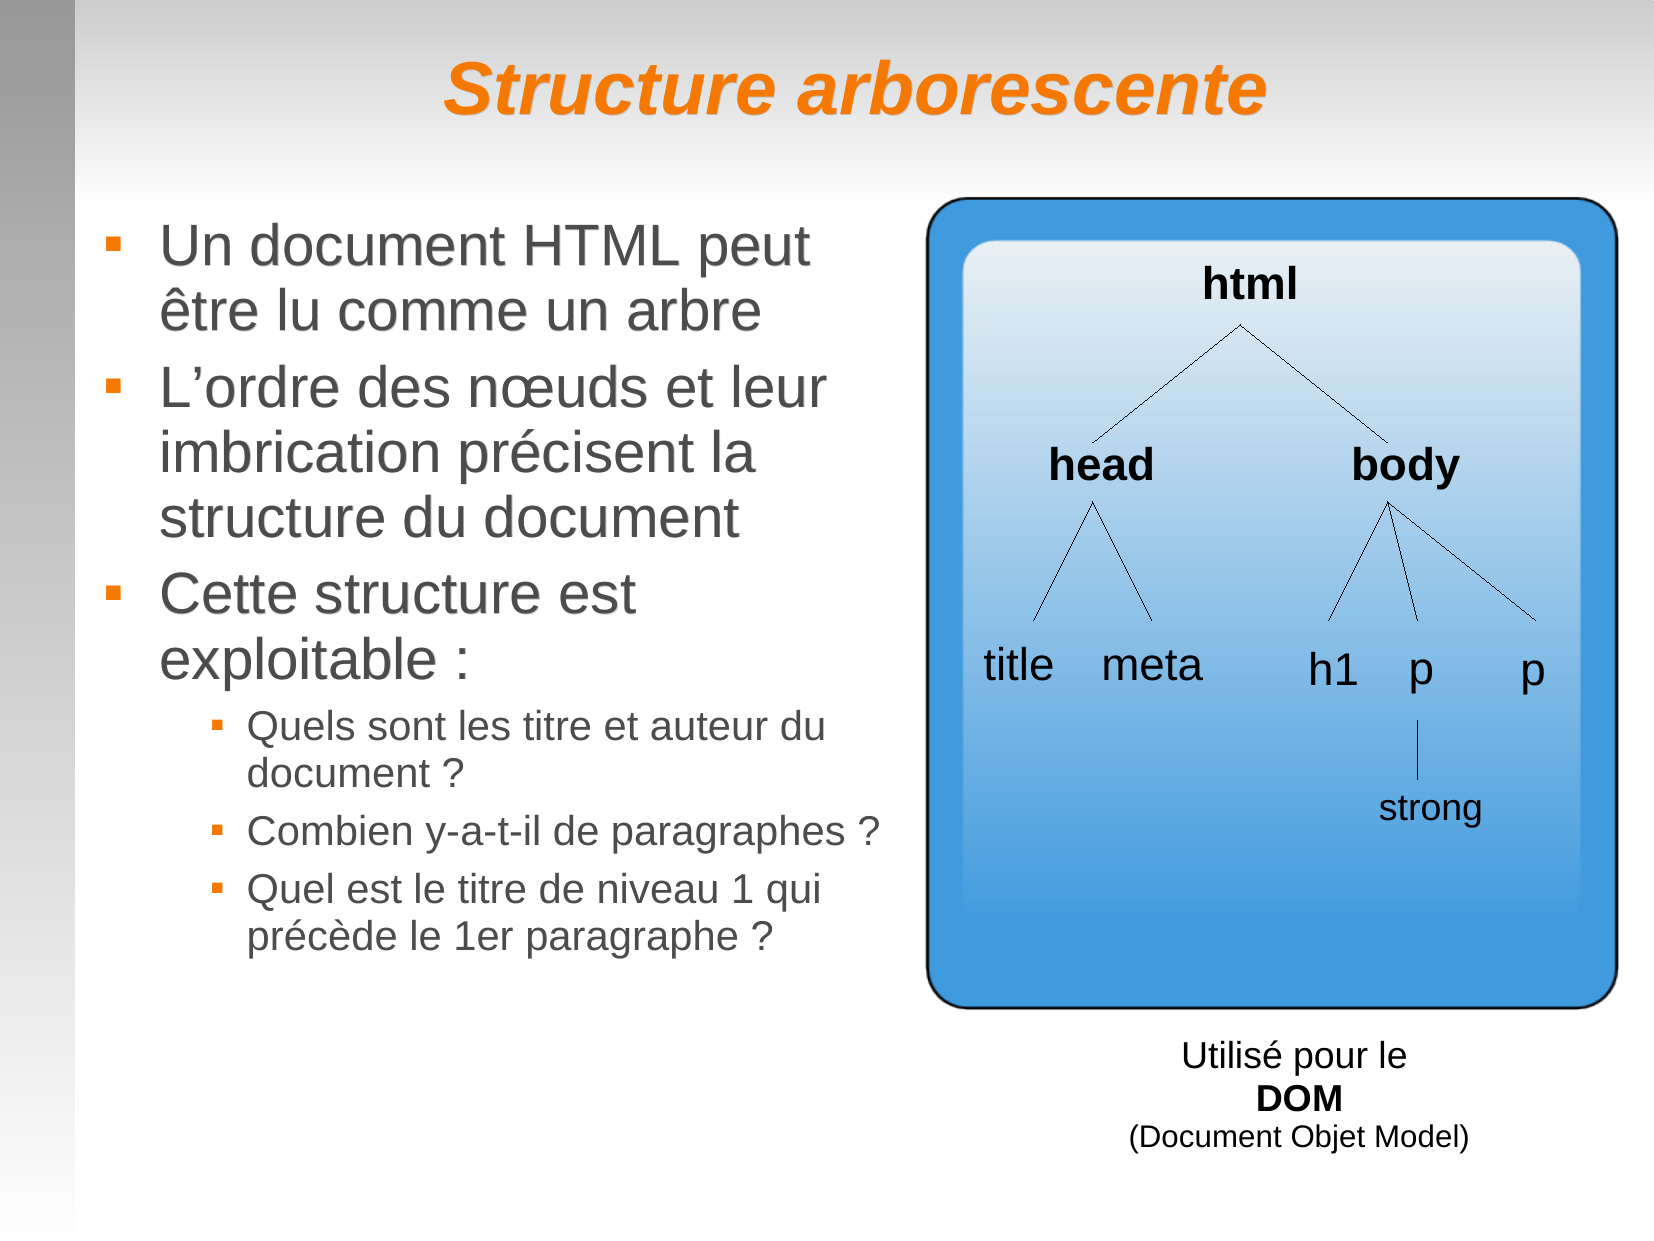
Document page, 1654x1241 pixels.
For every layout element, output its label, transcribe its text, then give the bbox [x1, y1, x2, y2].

text_box strong [1364, 779, 1524, 841]
text_box head [1033, 431, 1182, 506]
text_box h1 [1293, 636, 1394, 709]
text_box meta [1086, 631, 1230, 704]
text_box p [1505, 636, 1595, 709]
text_box Utilisé pour le DOM (Document Objet Model) [1113, 1027, 1486, 1177]
list Un document HTML peut être lu comme un arbre L’ordre des nœuds et leur imbrication précisent la structure du document Cette structure est exploitable : Quels sont les titre et auteur du document ? Combien y-a-t-il de paragraphes ? Quel est le titre de niveau 1 qui précède le 1er paragraphe ? [88, 212, 916, 1143]
text_box html [1187, 250, 1317, 325]
picture [897, 177, 1643, 1034]
text_box title [968, 631, 1086, 704]
text_box p [1393, 635, 1506, 708]
title Structure arborescente [58, 7, 1654, 170]
text_box body [1336, 431, 1477, 506]
